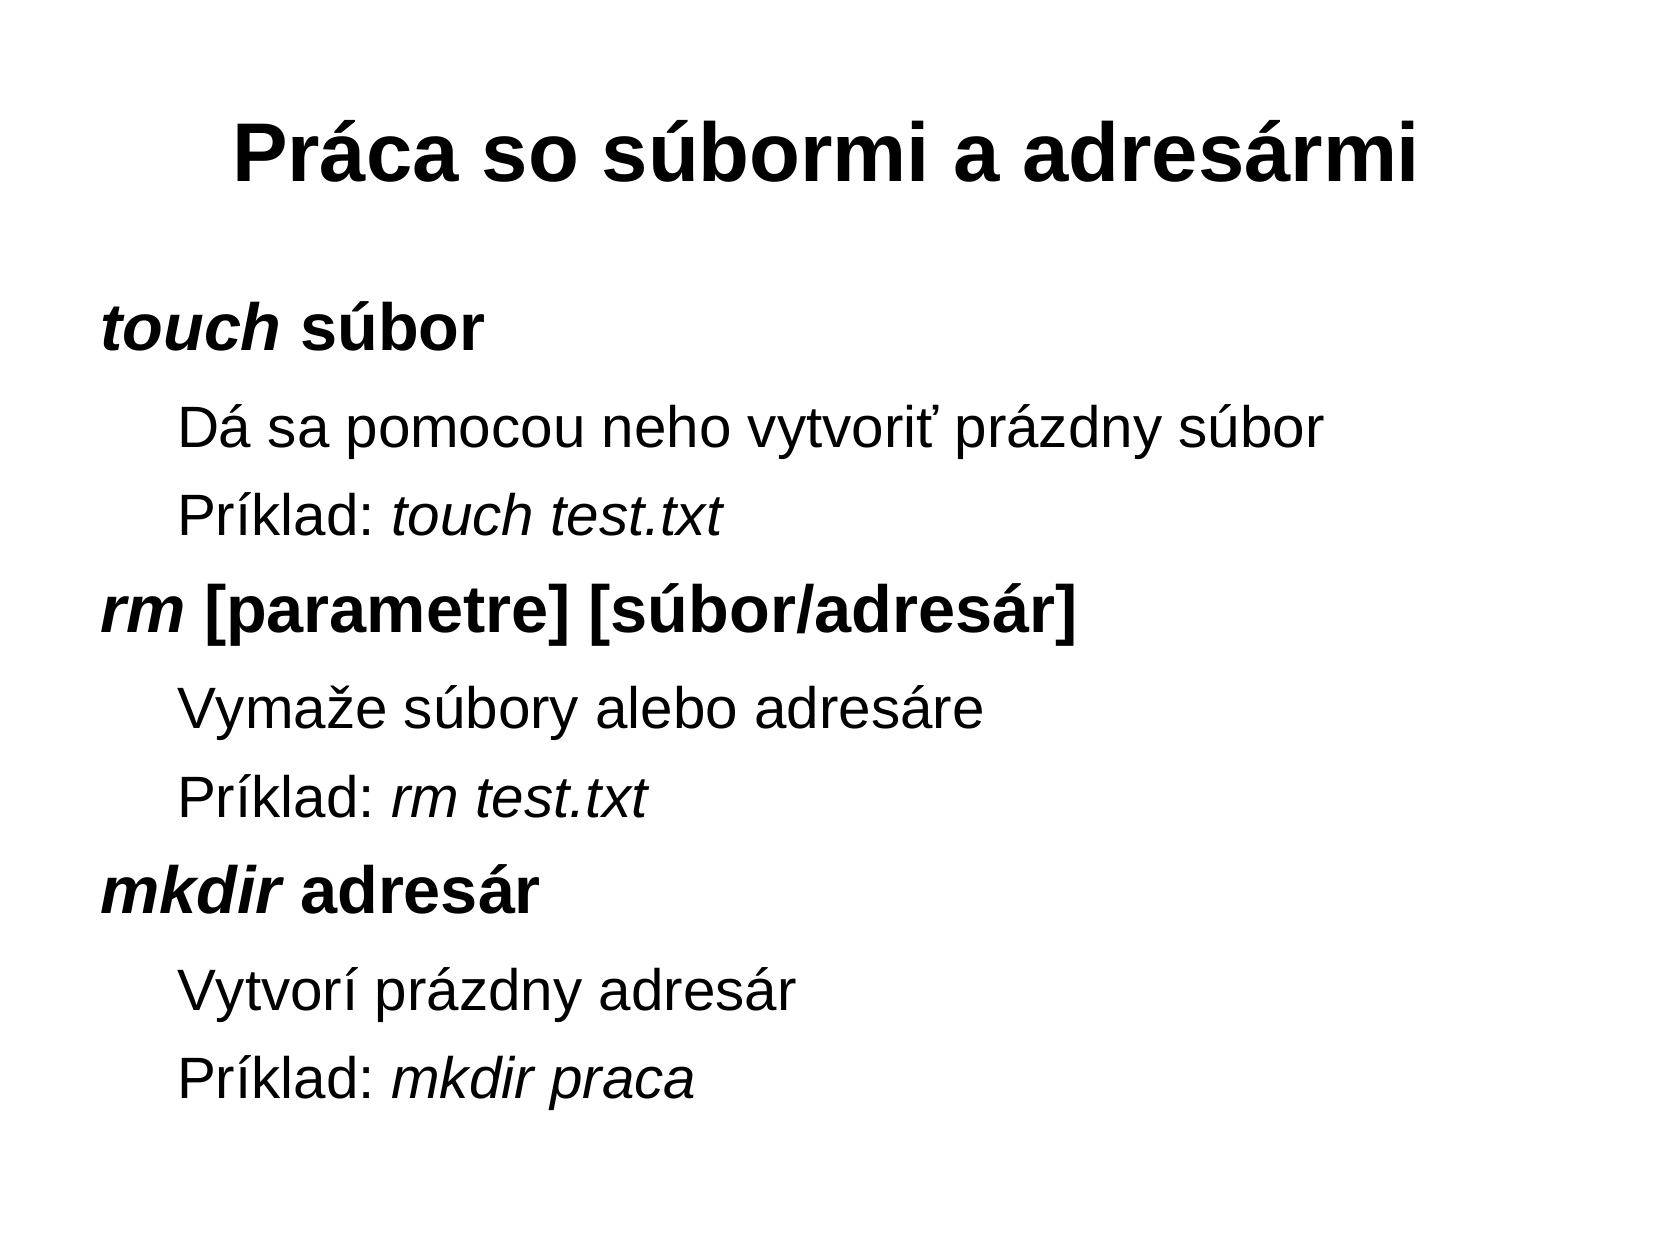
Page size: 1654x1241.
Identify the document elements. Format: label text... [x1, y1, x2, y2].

list touch súbor Dá sa pomocou neho vytvoriť prázdny súbor Príklad: touch test.txt rm [parametre] [súbor/adresár] Vymaže súbory alebo adresáre Príklad: rm test.txt mkdir adresár Vytvorí prázdny adresár Príklad: mkdir praca [82, 290, 1571, 1123]
title Práca so súbormi a adresármi [82, 49, 1571, 257]
